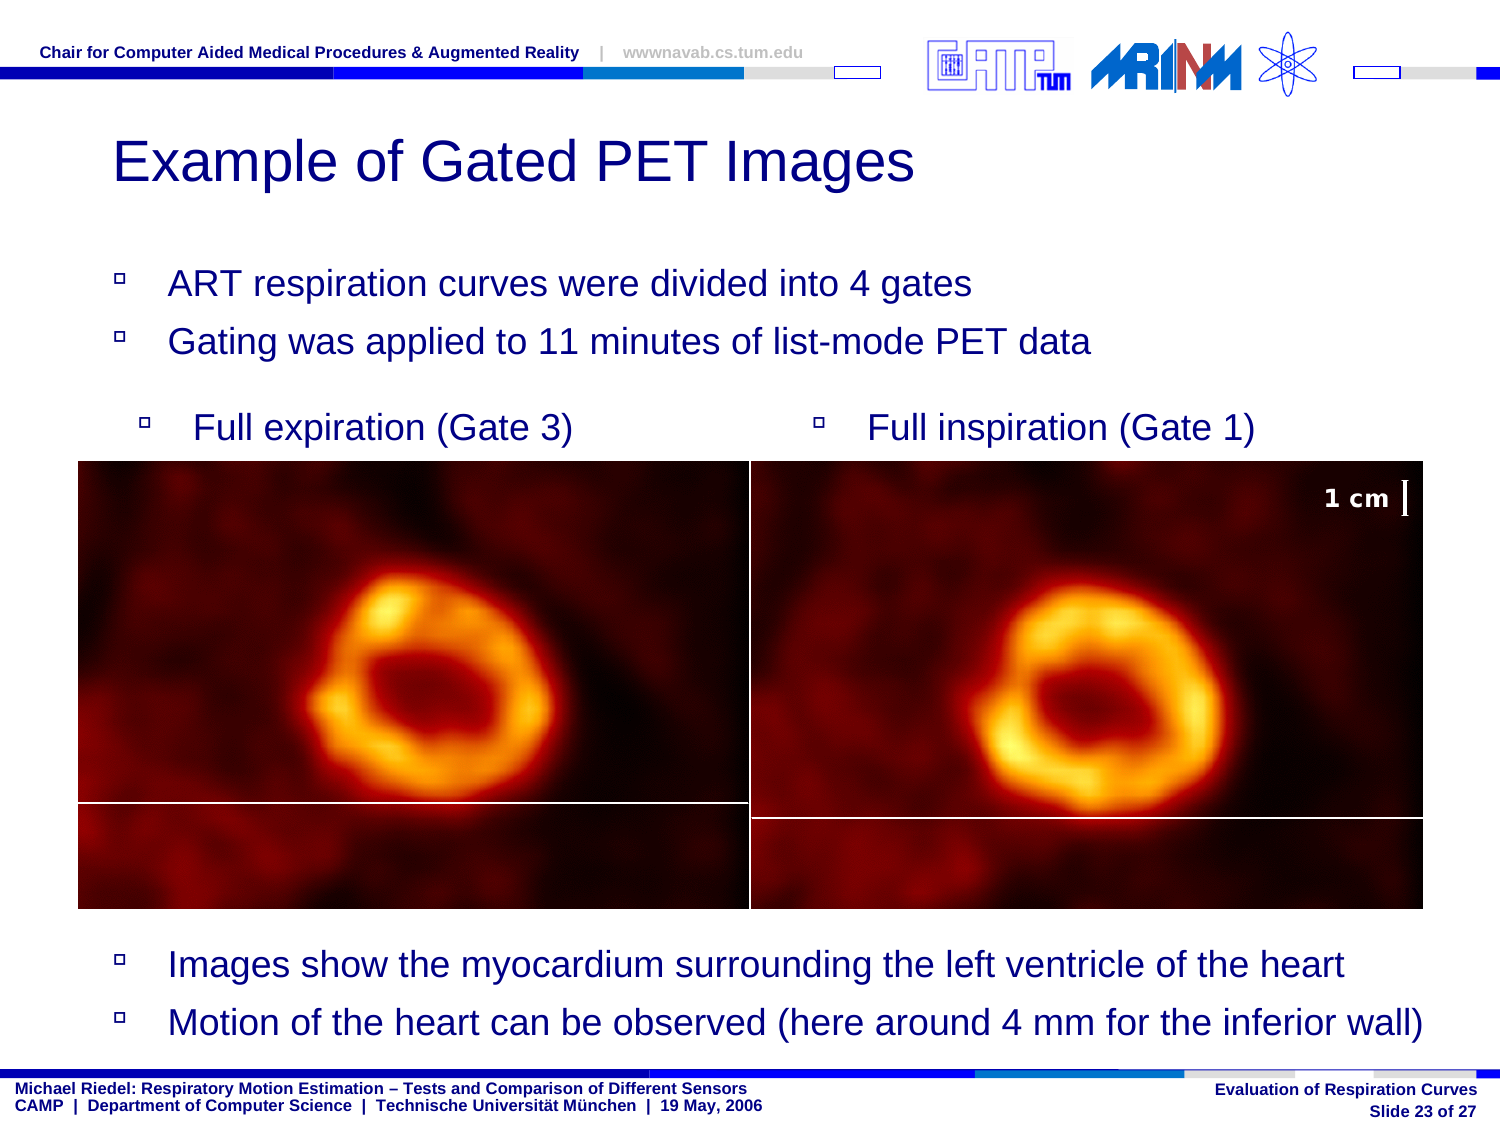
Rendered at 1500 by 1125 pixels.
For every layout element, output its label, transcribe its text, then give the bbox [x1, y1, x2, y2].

list Full inspiration (Gate 1) [894, 406, 1284, 449]
title Example of Gated PET Images [112, 112, 1387, 262]
picture [751, 818, 1423, 909]
list ART respiration curves were divided into 4 gates Gating was applied to 11 minutes of list-mode PET data [112, 262, 1387, 363]
list Full expiration (Gate 3) [220, 406, 602, 449]
picture [923, 37, 1074, 95]
text_box Evaluation of Respiration Curves [1200, 1073, 1493, 1107]
list Images show the myocardium surrounding the left ventricle of the heart Motion of the heart can be observed (here around 4 mm for the inferior wall) [112, 943, 1426, 1044]
picture [1258, 31, 1317, 97]
picture [78, 461, 749, 909]
picture [751, 461, 1423, 817]
